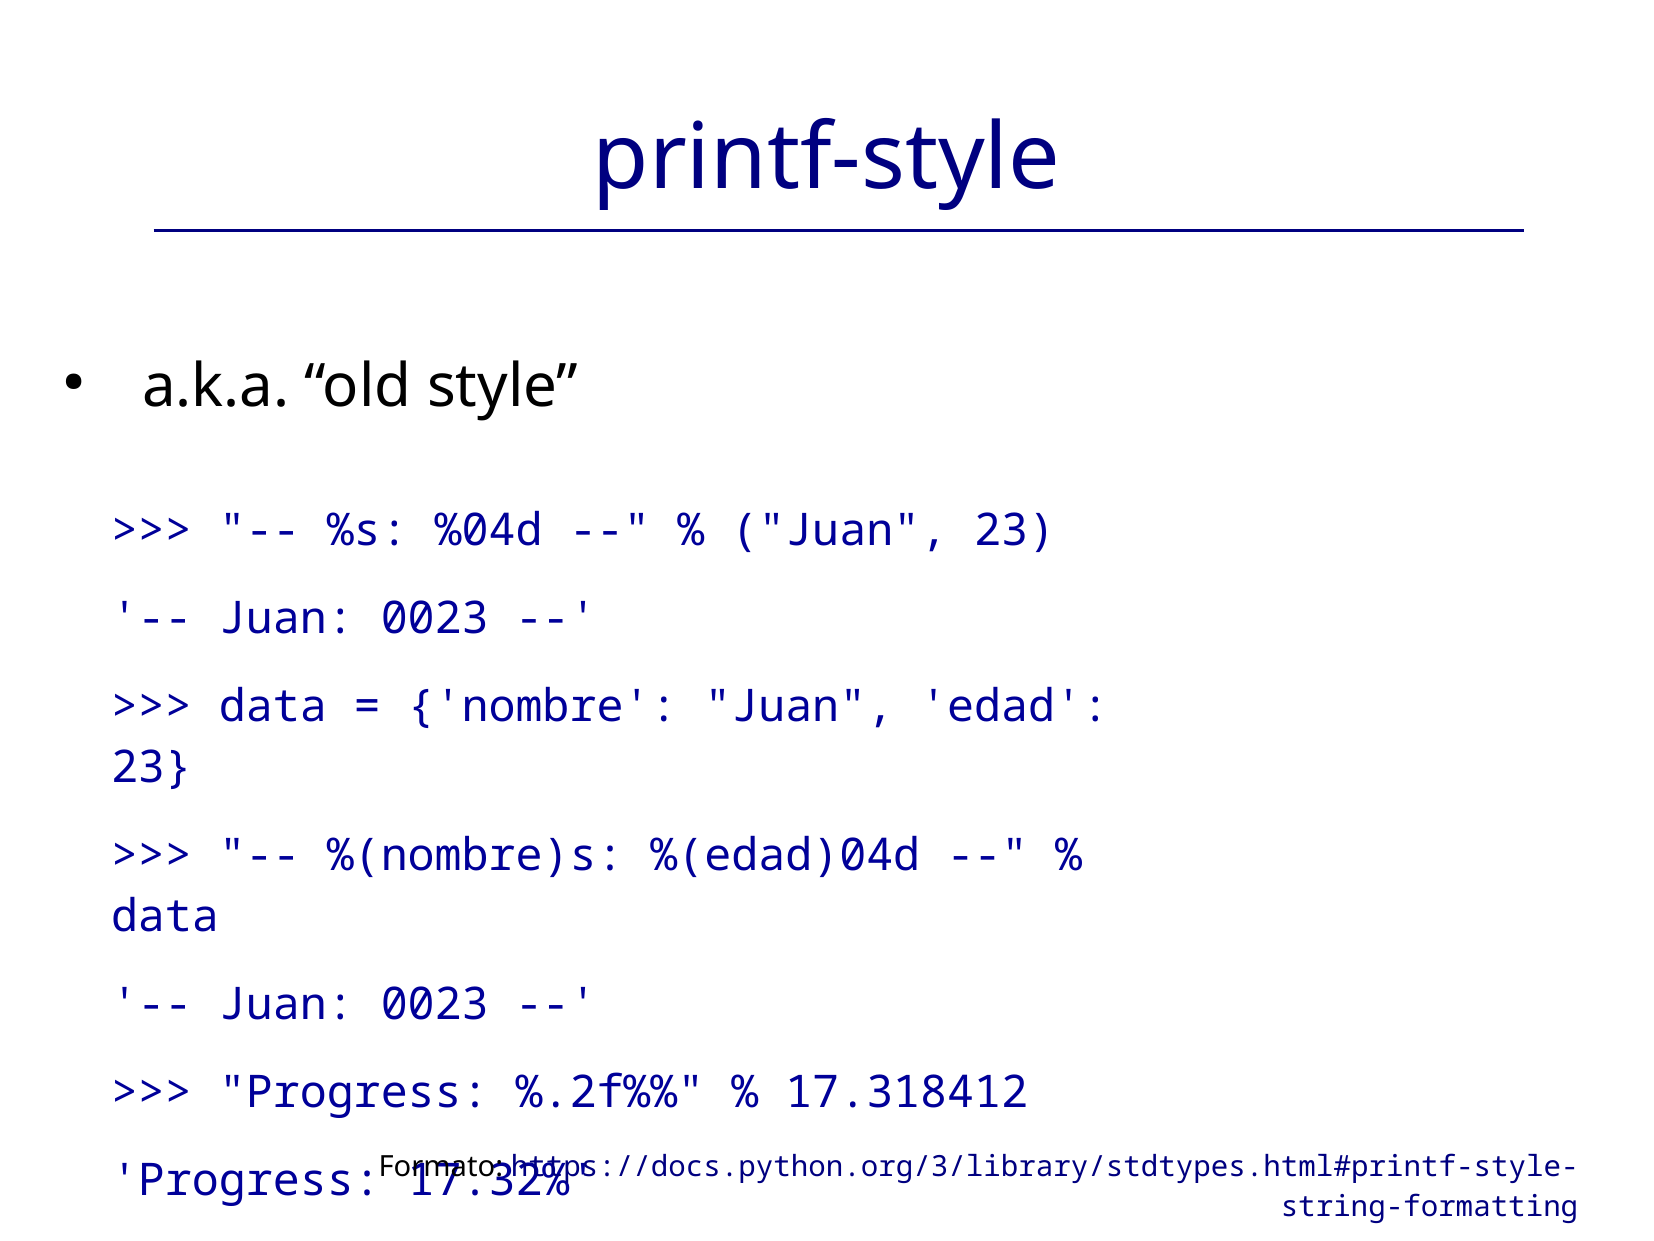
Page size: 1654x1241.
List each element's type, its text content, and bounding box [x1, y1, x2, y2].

list a.k.a. “old style” >>> "-- %s: %04d --" % ("Juan", 23) '-- Juan: 0023 --' >>> data = {'nombre': "Juan", 'edad': 23} >>> "-- %(nombre)s: %(edad)04d --" % data '-- Juan: 0023 --' >>> "Progress: %.2f%%" % 17.318412 'Progress: 17.32%' [47, 342, 1158, 1217]
text_box Formato: https://docs.python.org/3/library/stdtypes.html#printf-style-string-formatting [250, 1136, 1595, 1217]
title printf-style [82, 49, 1571, 257]
